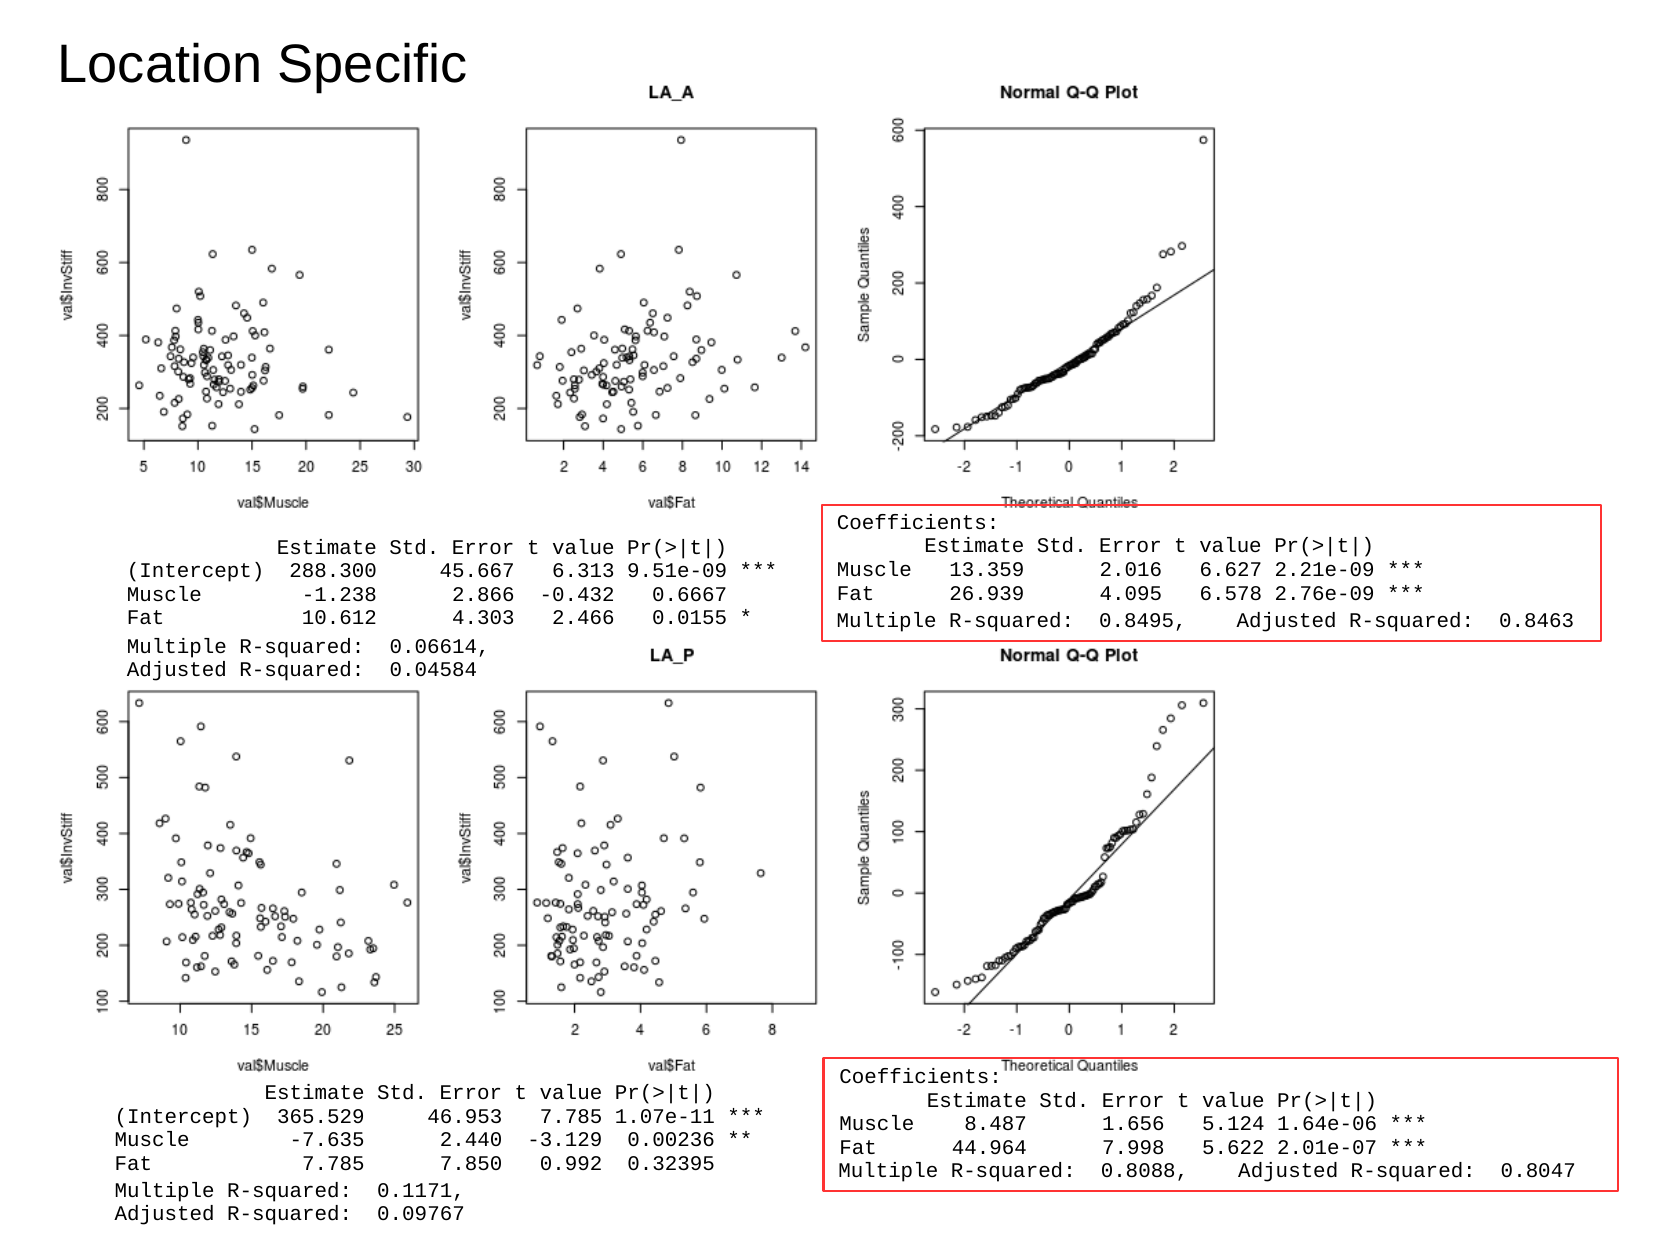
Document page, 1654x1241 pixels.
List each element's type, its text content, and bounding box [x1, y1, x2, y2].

text_box Multiple R-squared: 0.8495, Adjusted R-squared: 0.8463 [821, 602, 1602, 642]
text_box Multiple R-squared: 0.1171, Adjusted R-squared: 0.09767 [99, 1172, 518, 1235]
text_box Estimate Std. Error t value Pr(>|t|) (Intercept) 288.300 45.667 6.313 9.51e-09 *** Muscle -1.238 2.866 -0.432 0.6667 Fat 10.612 4.303 2.466 0.0155 * [112, 529, 792, 639]
text_box Multiple R-squared: 0.8088, Adjusted R-squared: 0.8047 [823, 1152, 1604, 1192]
picture [57, 620, 1251, 1093]
title Location Specific [57, 24, 1546, 103]
text_box Multiple R-squared: 0.06614, Adjusted R-squared: 0.04584 [112, 628, 540, 691]
text_box Coefficients: Estimate Std. Error t value Pr(>|t|) Muscle 8.487 1.656 5.124 1.64e-06 *** Fat 44.964 7.998 5.622 2.01e-07 *** [823, 1058, 1618, 1192]
text_box Coefficients: Estimate Std. Error t value Pr(>|t|) Muscle 13.359 2.016 6.627 2.21e-09 *** Fat 26.939 4.095 6.578 2.76e-09 *** [821, 504, 1601, 602]
text_box Estimate Std. Error t value Pr(>|t|) (Intercept) 365.529 46.953 7.785 1.07e-11 *** Muscle -7.635 2.440 -3.129 0.00236 ** Fat 7.785 7.850 0.992 0.32395 [99, 1074, 780, 1184]
picture [57, 103, 1251, 530]
